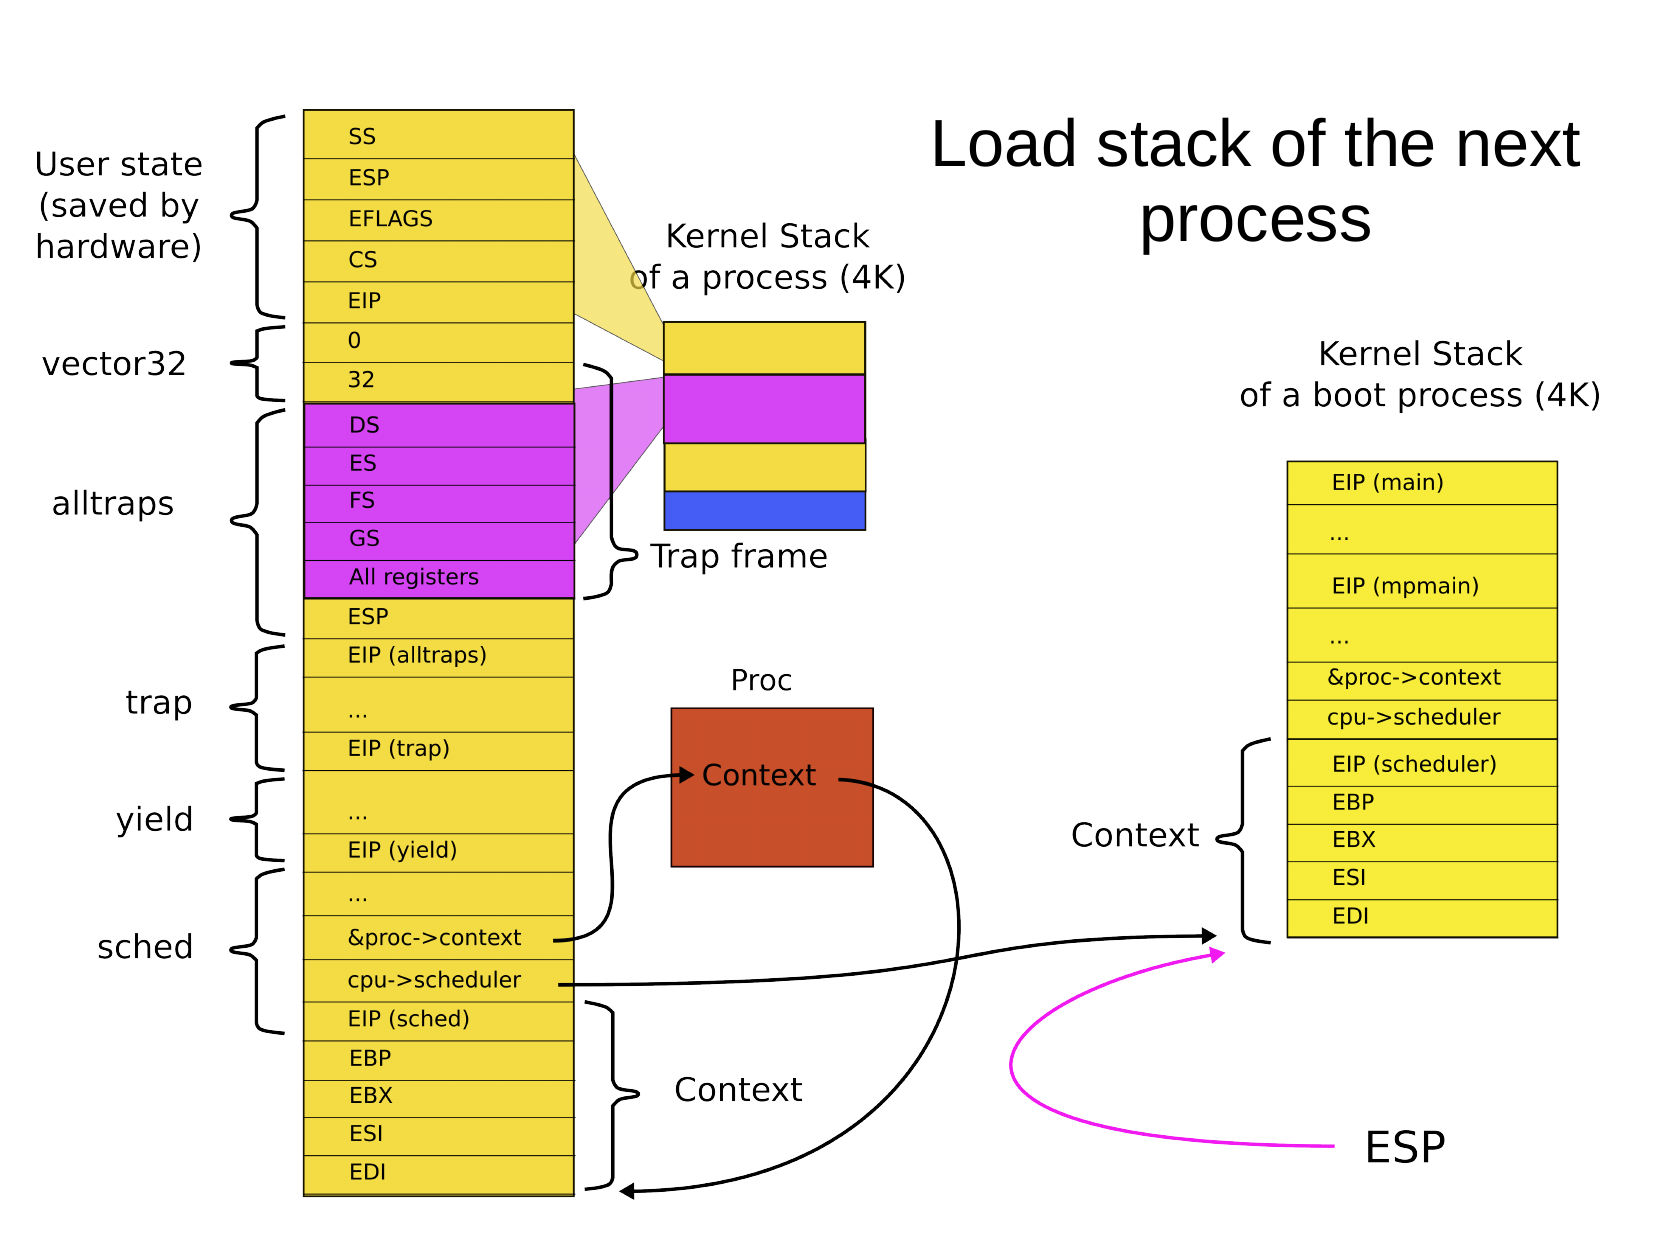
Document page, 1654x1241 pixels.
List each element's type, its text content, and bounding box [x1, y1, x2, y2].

list Load stack of the next process [900, 105, 1613, 301]
picture [37, 109, 1599, 1201]
